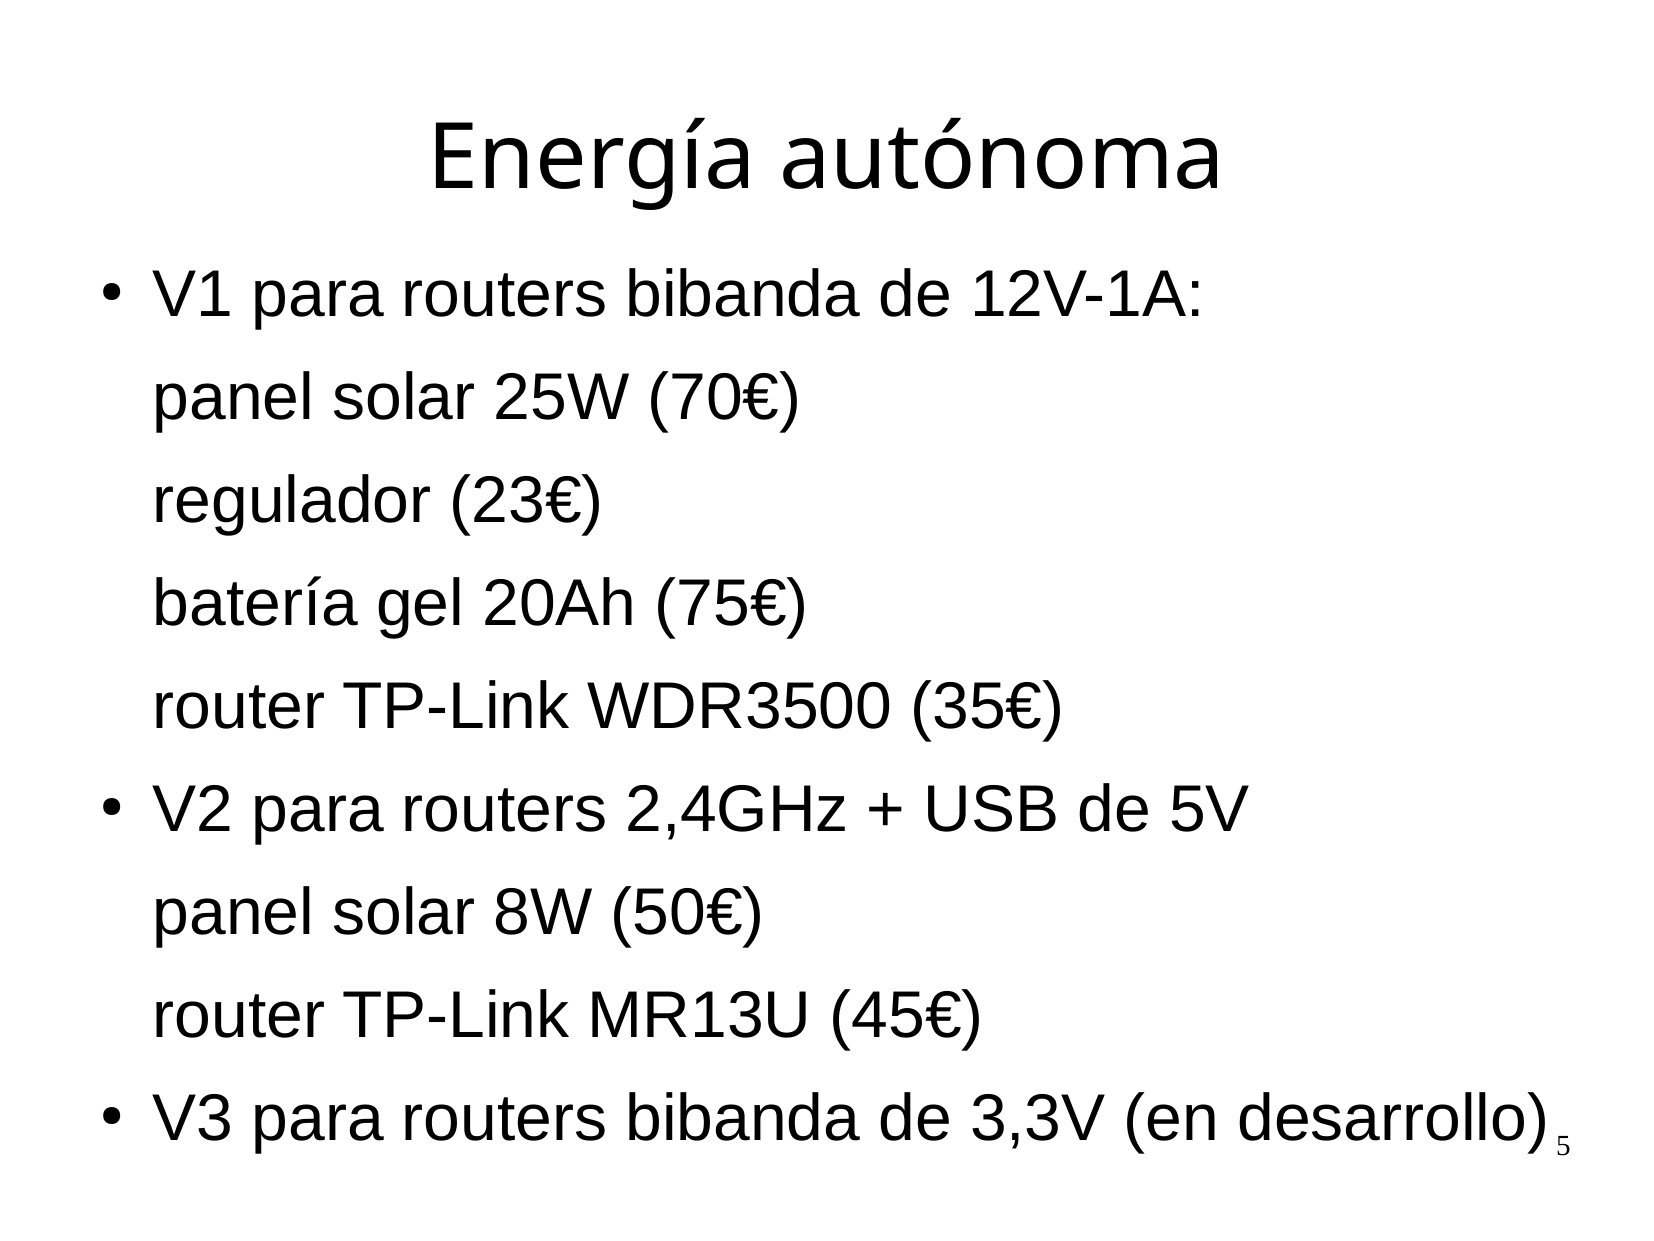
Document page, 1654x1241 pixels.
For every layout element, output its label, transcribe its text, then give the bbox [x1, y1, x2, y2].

title Energía autónoma [82, 49, 1571, 256]
list V1 para routers bibanda de 12V-1A: panel solar 25W (70€) regulador (23€) batería gel 20Ah (75€) router TP-Link WDR3500 (35€) V2 para routers 2,4GHz + USB de 5V panel solar 8W (50€) router TP-Link MR13U (45€) V3 para routers bibanda de 3,3V (en desarrollo) [82, 256, 1571, 1158]
